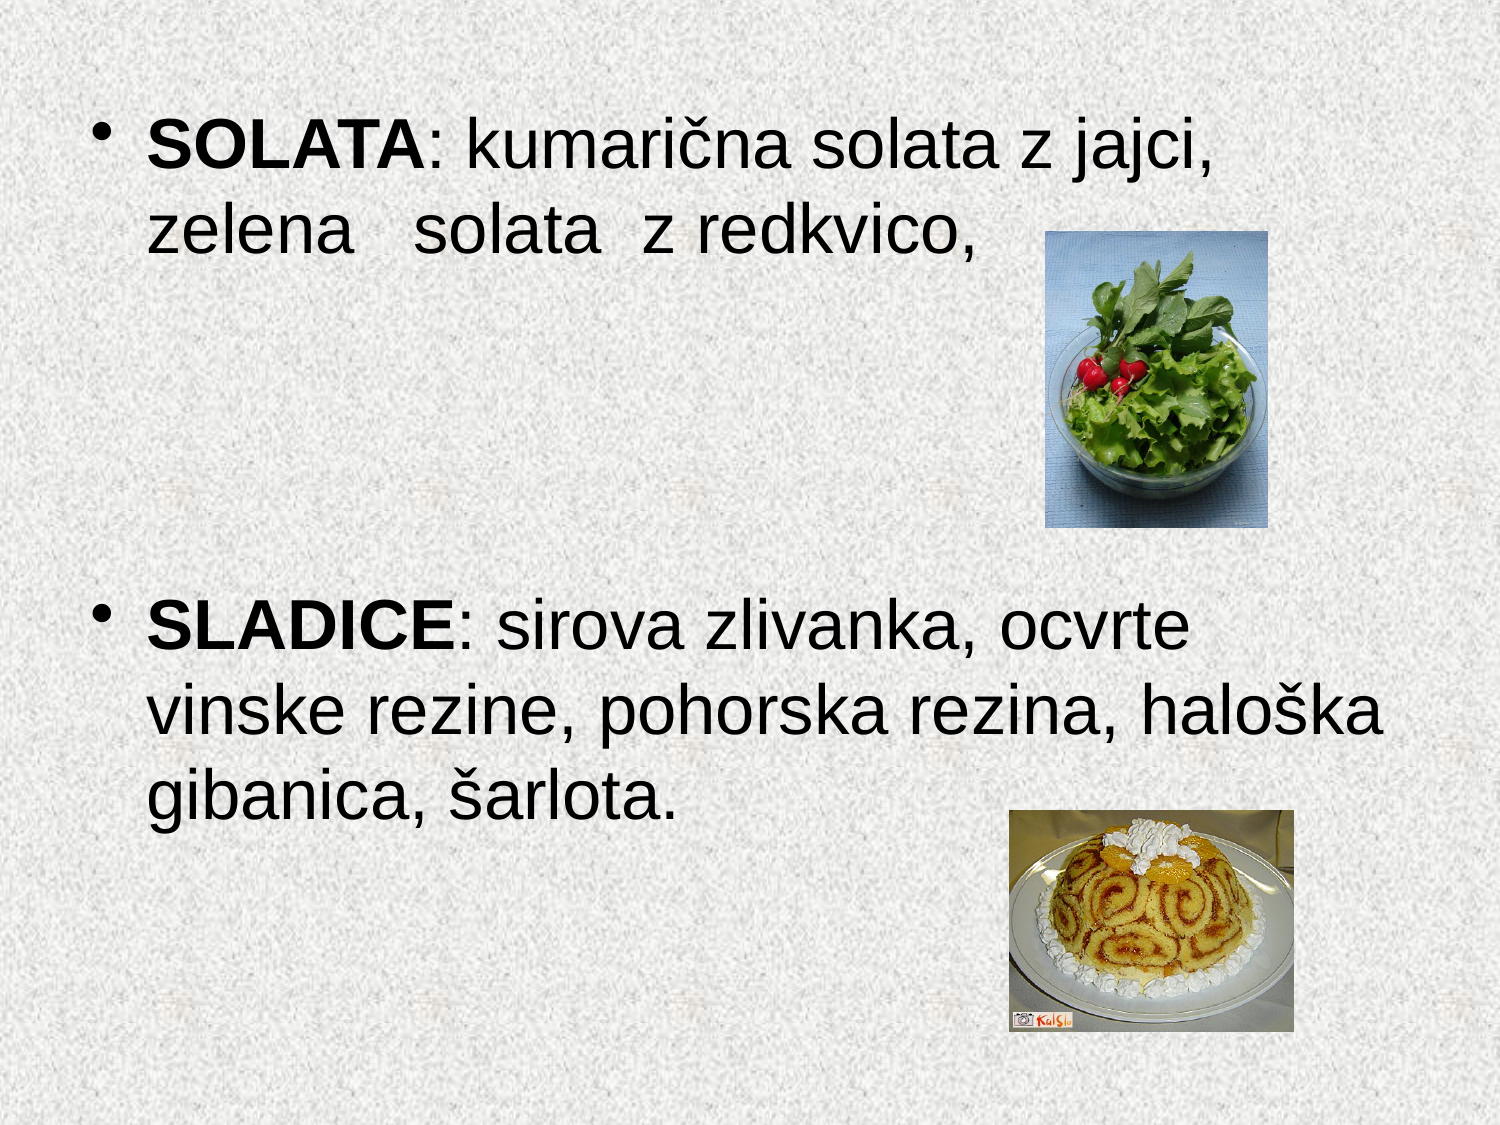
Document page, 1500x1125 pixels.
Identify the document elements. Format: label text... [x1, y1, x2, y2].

picture [0, 0, 1500, 1125]
list SOLATA: kumarična solata z jajci, zelena solata z redkvico, SLADICE: sirova zlivanka, ocvrte vinske rezine, pohorska rezina, haloška gibanica, šarlota. [75, 90, 1425, 1005]
